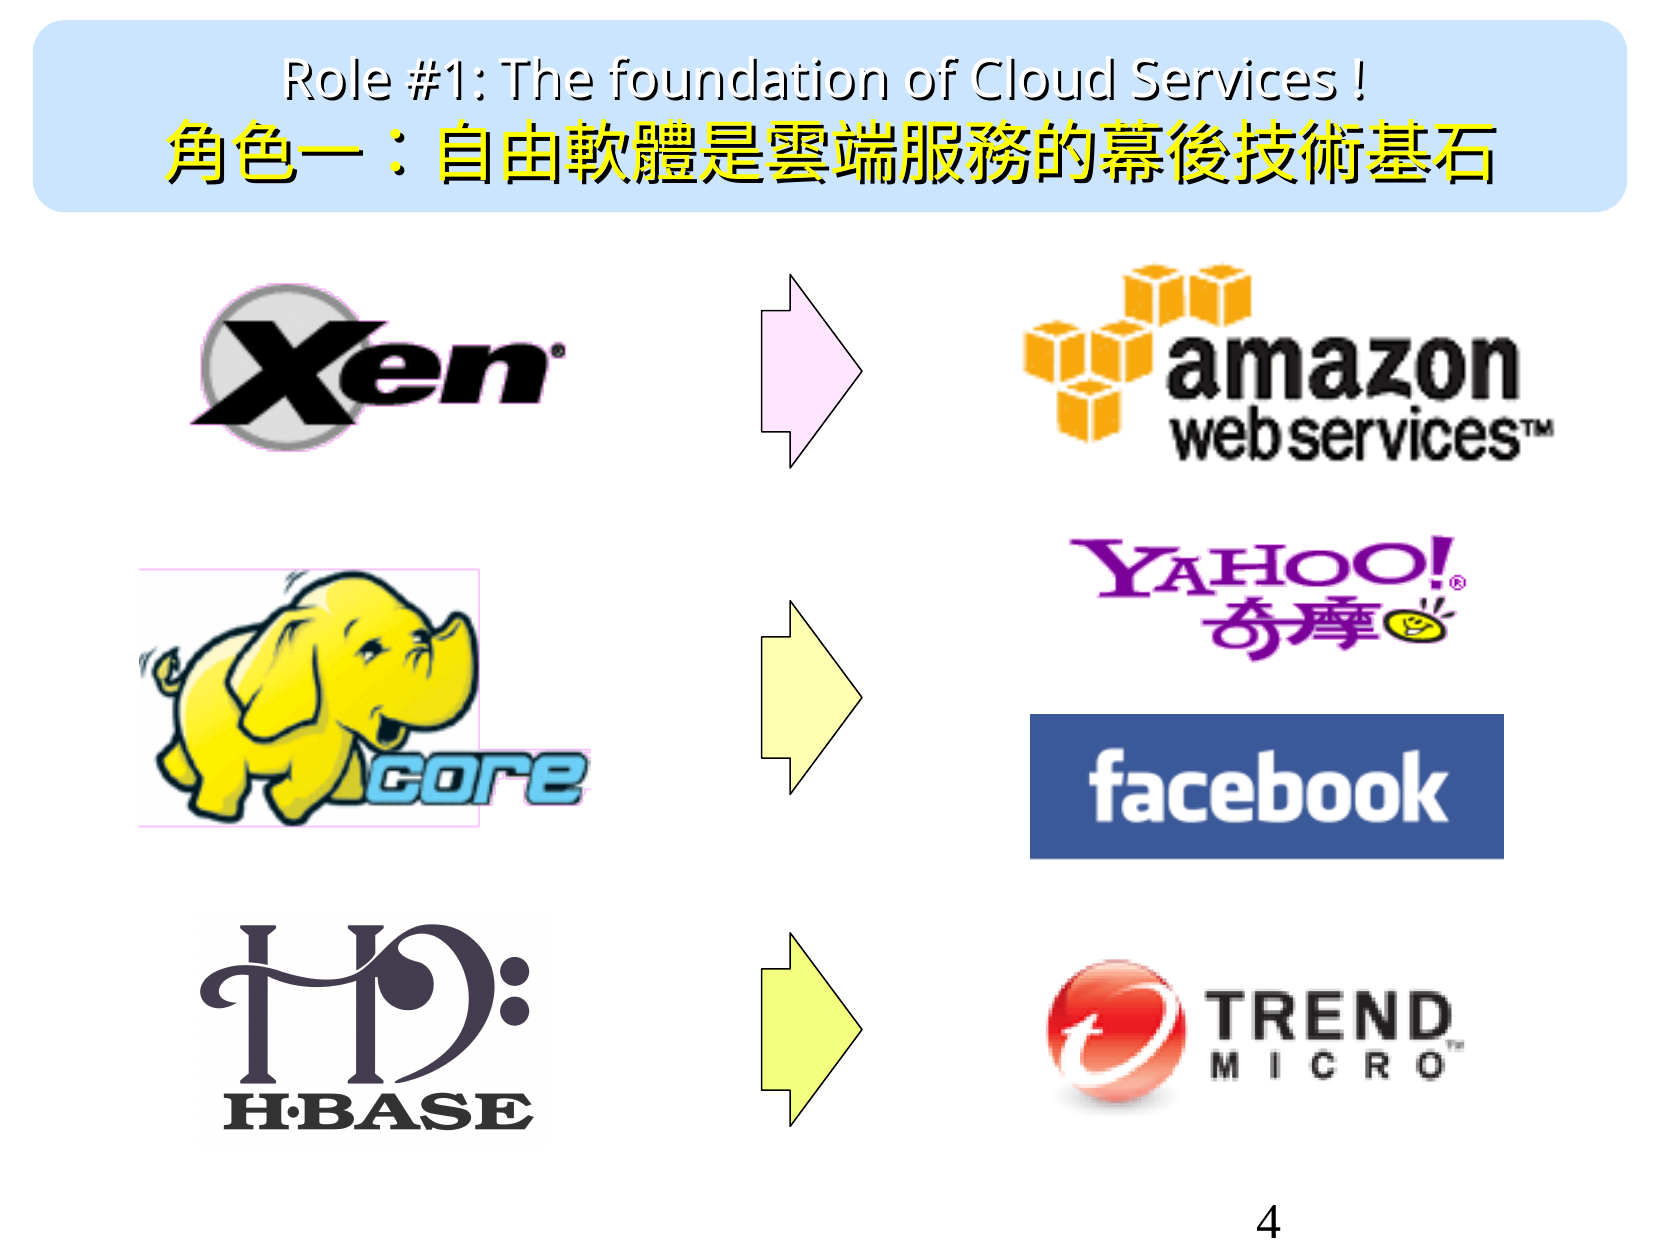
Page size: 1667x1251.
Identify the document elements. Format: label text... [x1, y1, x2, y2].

picture [987, 253, 1565, 489]
text_box [761, 600, 863, 795]
picture [1001, 513, 1554, 691]
picture [1030, 714, 1504, 881]
picture [139, 565, 591, 830]
text_box Role #1: The foundation of Cloud Services ! 角色一：自由軟體是雲端服務的幕後技術基石 [32, 20, 1628, 213]
picture [1027, 920, 1501, 1139]
text_box [761, 274, 863, 469]
picture [194, 909, 549, 1150]
text_box [761, 932, 863, 1127]
picture [180, 282, 591, 460]
